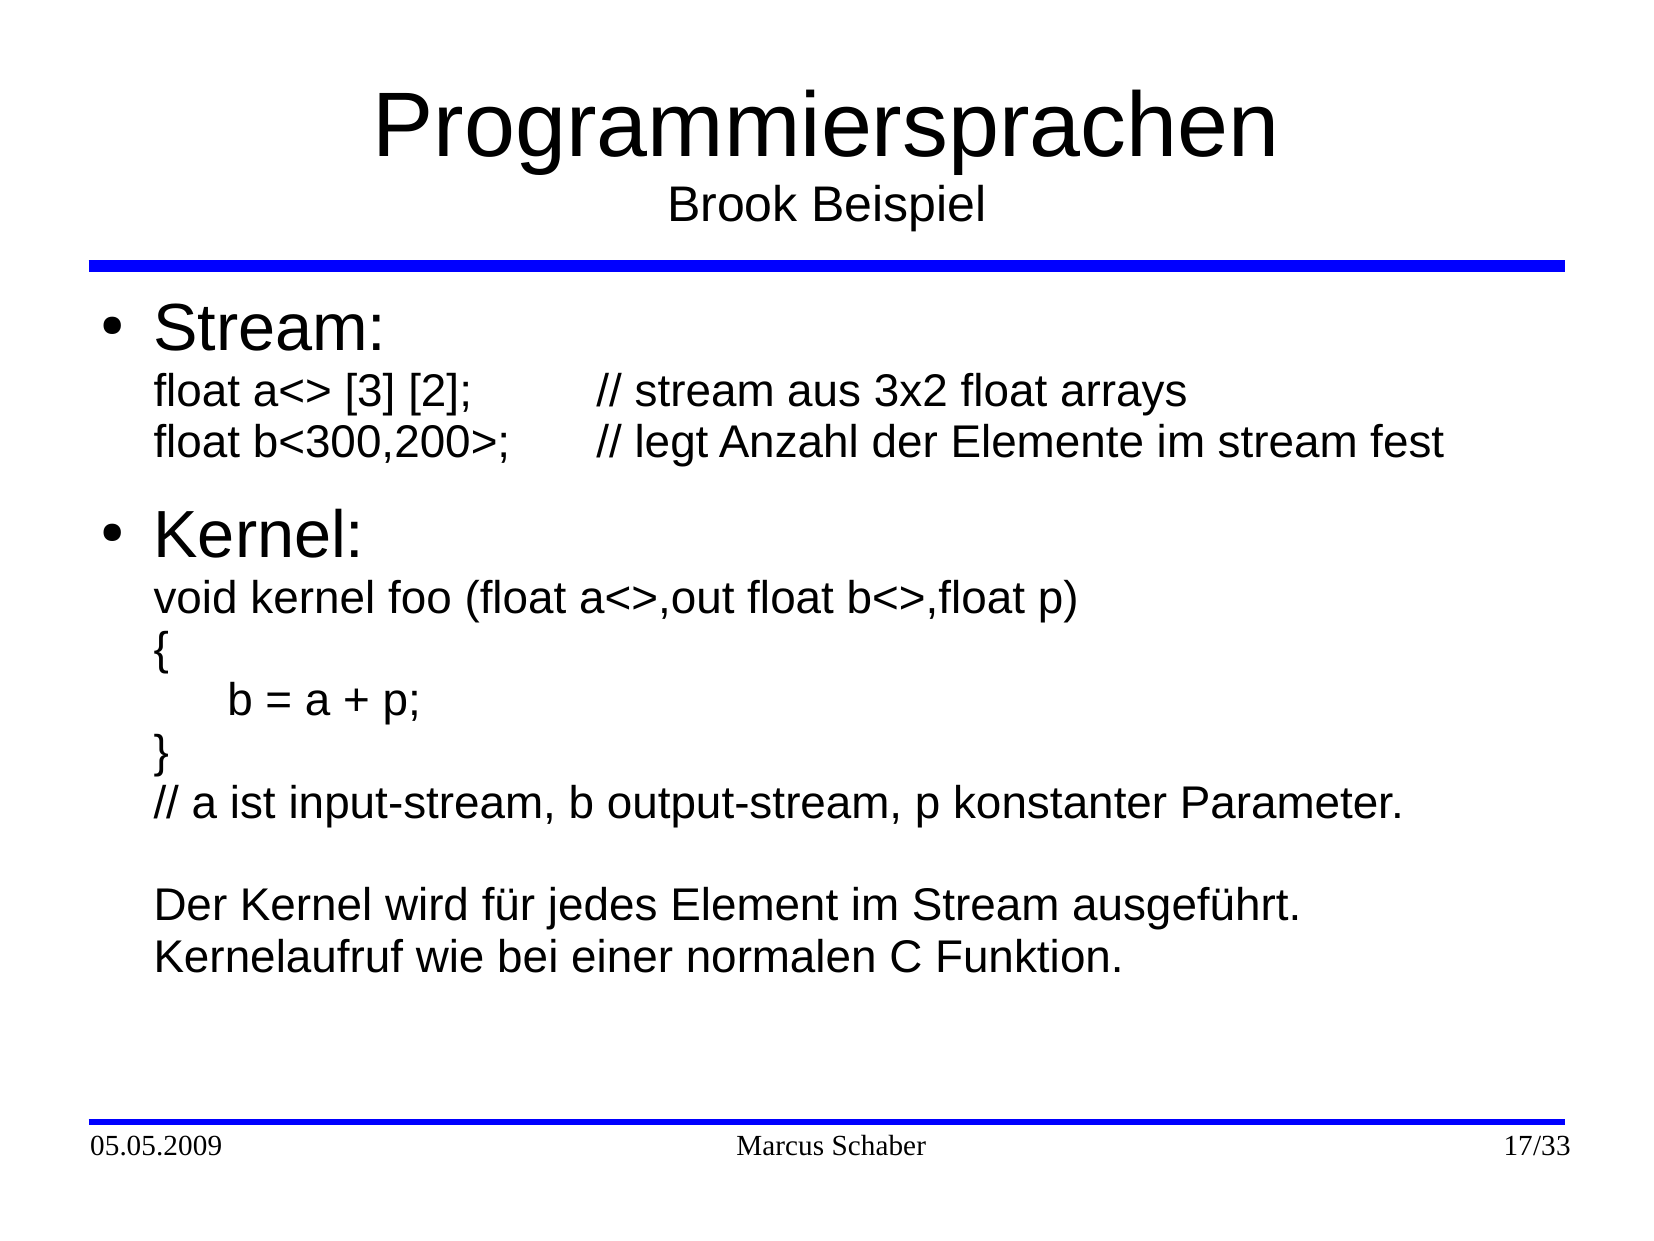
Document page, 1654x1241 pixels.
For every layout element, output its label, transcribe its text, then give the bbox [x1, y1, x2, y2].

title Programmiersprachen Brook Beispiel [82, 56, 1571, 250]
list Stream: float a<> [3] [2]; // stream aus 3x2 float arrays float b<300,200>; // legt Anzahl der Elemente im stream fest Kernel: void kernel foo (float a<>,out float b<>,float p) { b = a + p; } // a ist input-stream, b output-stream, p konstanter Parameter. Der Kernel wird für jedes Element im Stream ausgeführt. Kernelaufruf wie bei einer normalen C Funktion. [82, 290, 1571, 1109]
